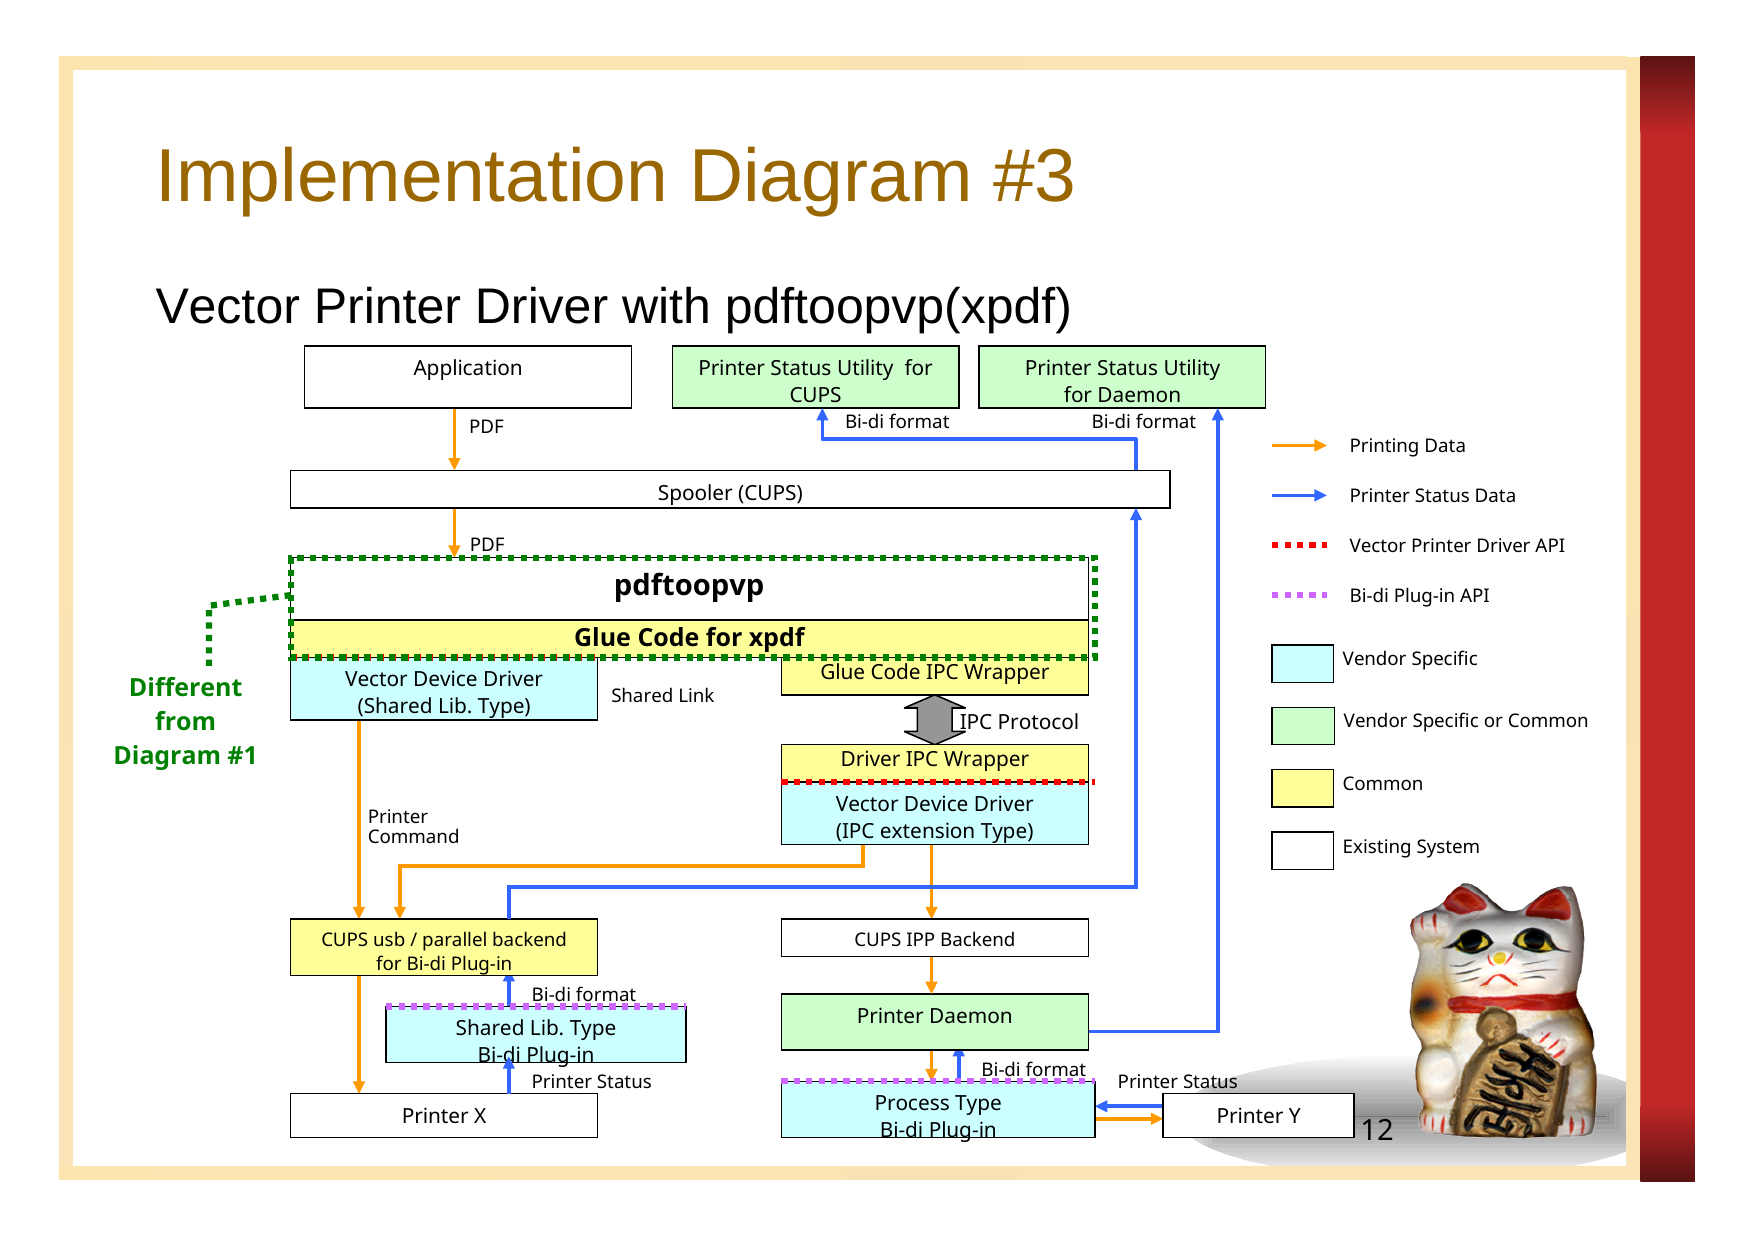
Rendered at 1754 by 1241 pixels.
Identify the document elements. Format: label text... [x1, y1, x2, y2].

text_box Printer Y [1163, 1093, 1355, 1138]
text_box Shared Lib. Type Bi-di Plug-in [567, 1057, 687, 1063]
text_box [1272, 769, 1334, 807]
text_box PDF [460, 413, 624, 453]
text_box Process Type Bi-di Plug-in [781, 1081, 1096, 1138]
text_box Vector Printer Driver API [1340, 532, 1619, 571]
text_box Printer X [290, 1093, 598, 1138]
text_box Shared Lib. Type Bi-di Plug-in [386, 1057, 505, 1063]
title Implementation Diagram #3 [140, 104, 1614, 247]
text_box Different from Diagram #1 [86, 669, 291, 770]
text_box PDF [460, 531, 625, 570]
text_box Existing System [1333, 833, 1600, 871]
text_box [1272, 644, 1334, 683]
list Vector Printer Driver with pdftoopvp(xpdf) [140, 270, 1614, 1057]
text_box Printer Status Data [1340, 482, 1619, 521]
text_box Printer Status [1108, 1068, 1334, 1094]
text_box Printing Data [1340, 432, 1619, 471]
text_box Printer Status [522, 1068, 748, 1094]
text_box Bi-di format [972, 1057, 1198, 1082]
text_box Vendor Specific [1333, 645, 1518, 683]
text_box [1272, 707, 1334, 745]
text_box Bi-di Plug-in API [1340, 582, 1619, 621]
text_box Vendor Specific or Common [1334, 707, 1627, 746]
text_box CUPS IPP Backend [781, 919, 1089, 957]
text_box [1272, 831, 1334, 870]
picture [1404, 1057, 1601, 1141]
text_box Common [1333, 770, 1457, 809]
